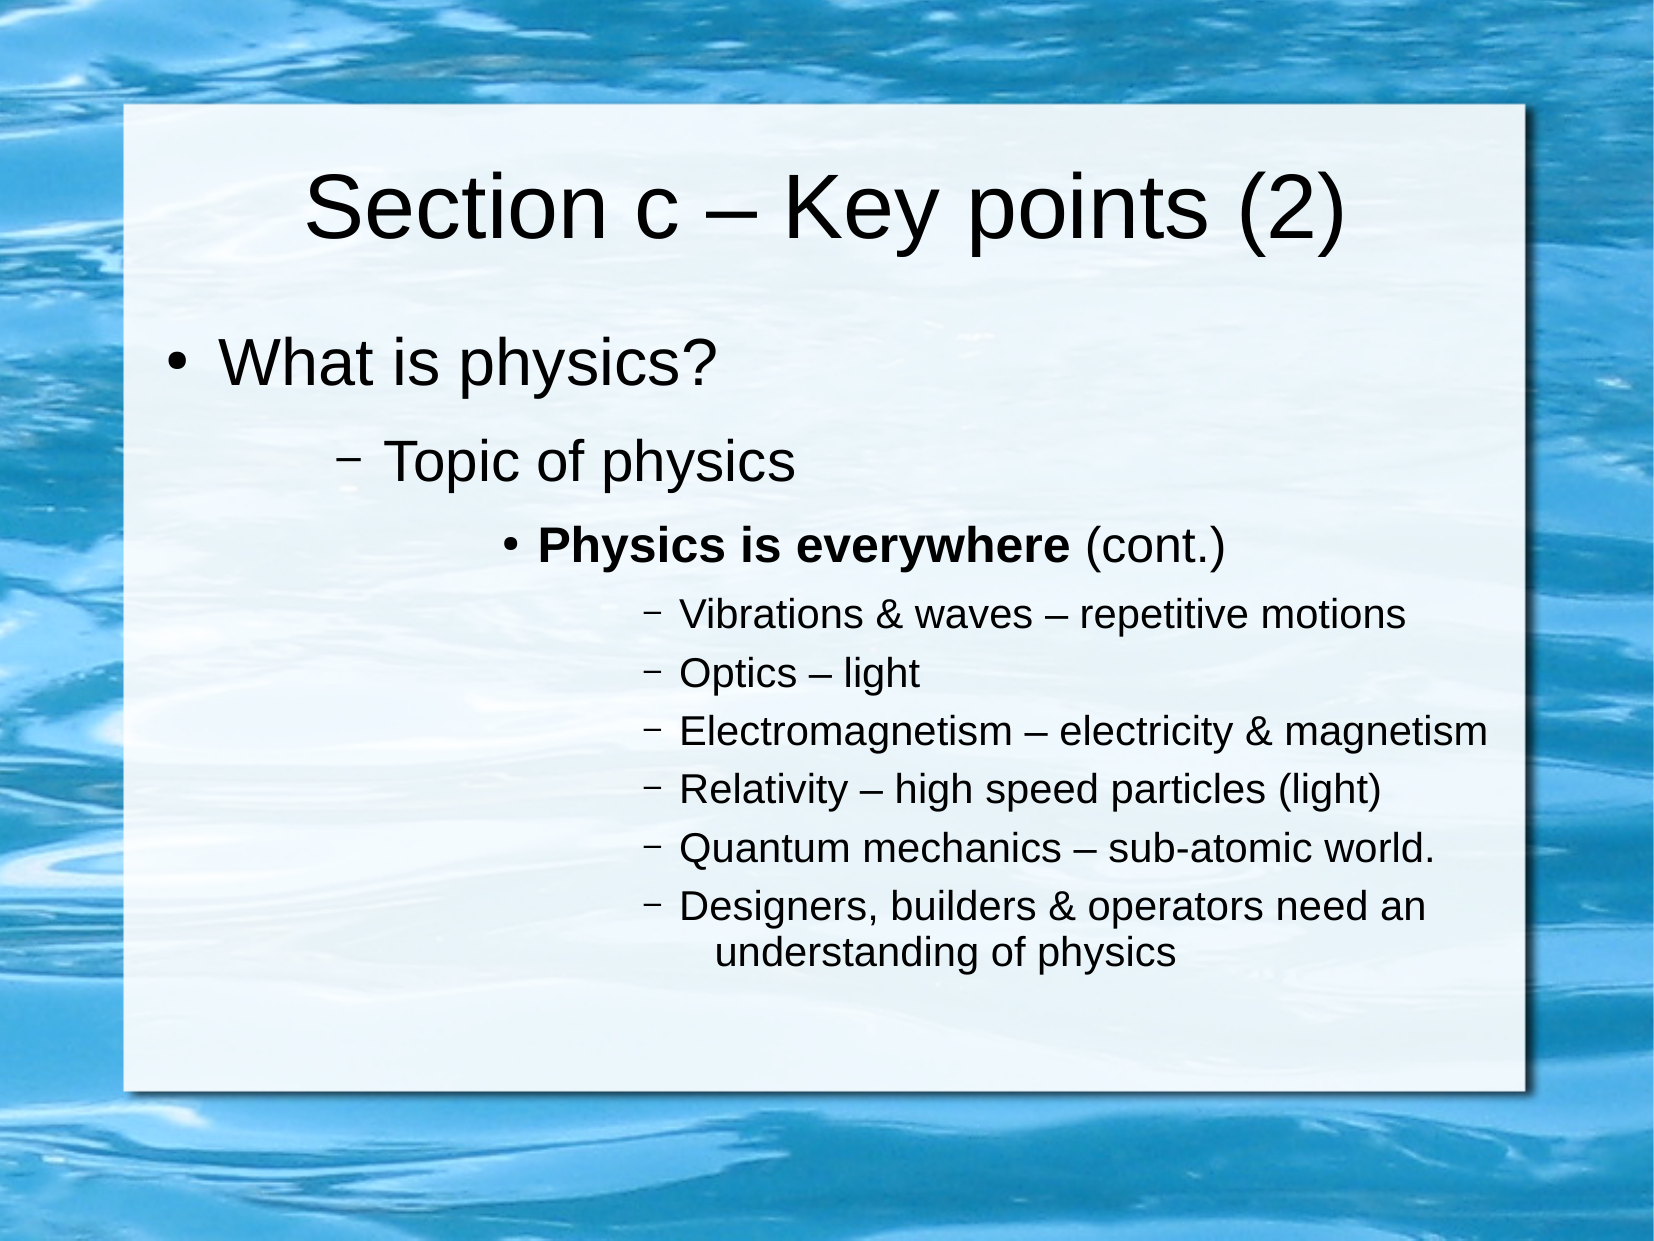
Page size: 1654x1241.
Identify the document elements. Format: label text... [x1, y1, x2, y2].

picture [0, 0, 1654, 1241]
title Section c – Key points (2) [147, 125, 1506, 288]
list What is physics? Topic of physics Physics is everywhere (cont.) Vibrations & waves – repetitive motions Optics – light Electromagnetism – electricity & magnetism Relativity – high speed particles (light) Quantum mechanics – sub-atomic world. Designers, builders & operators need an understanding of physics [147, 324, 1506, 1129]
